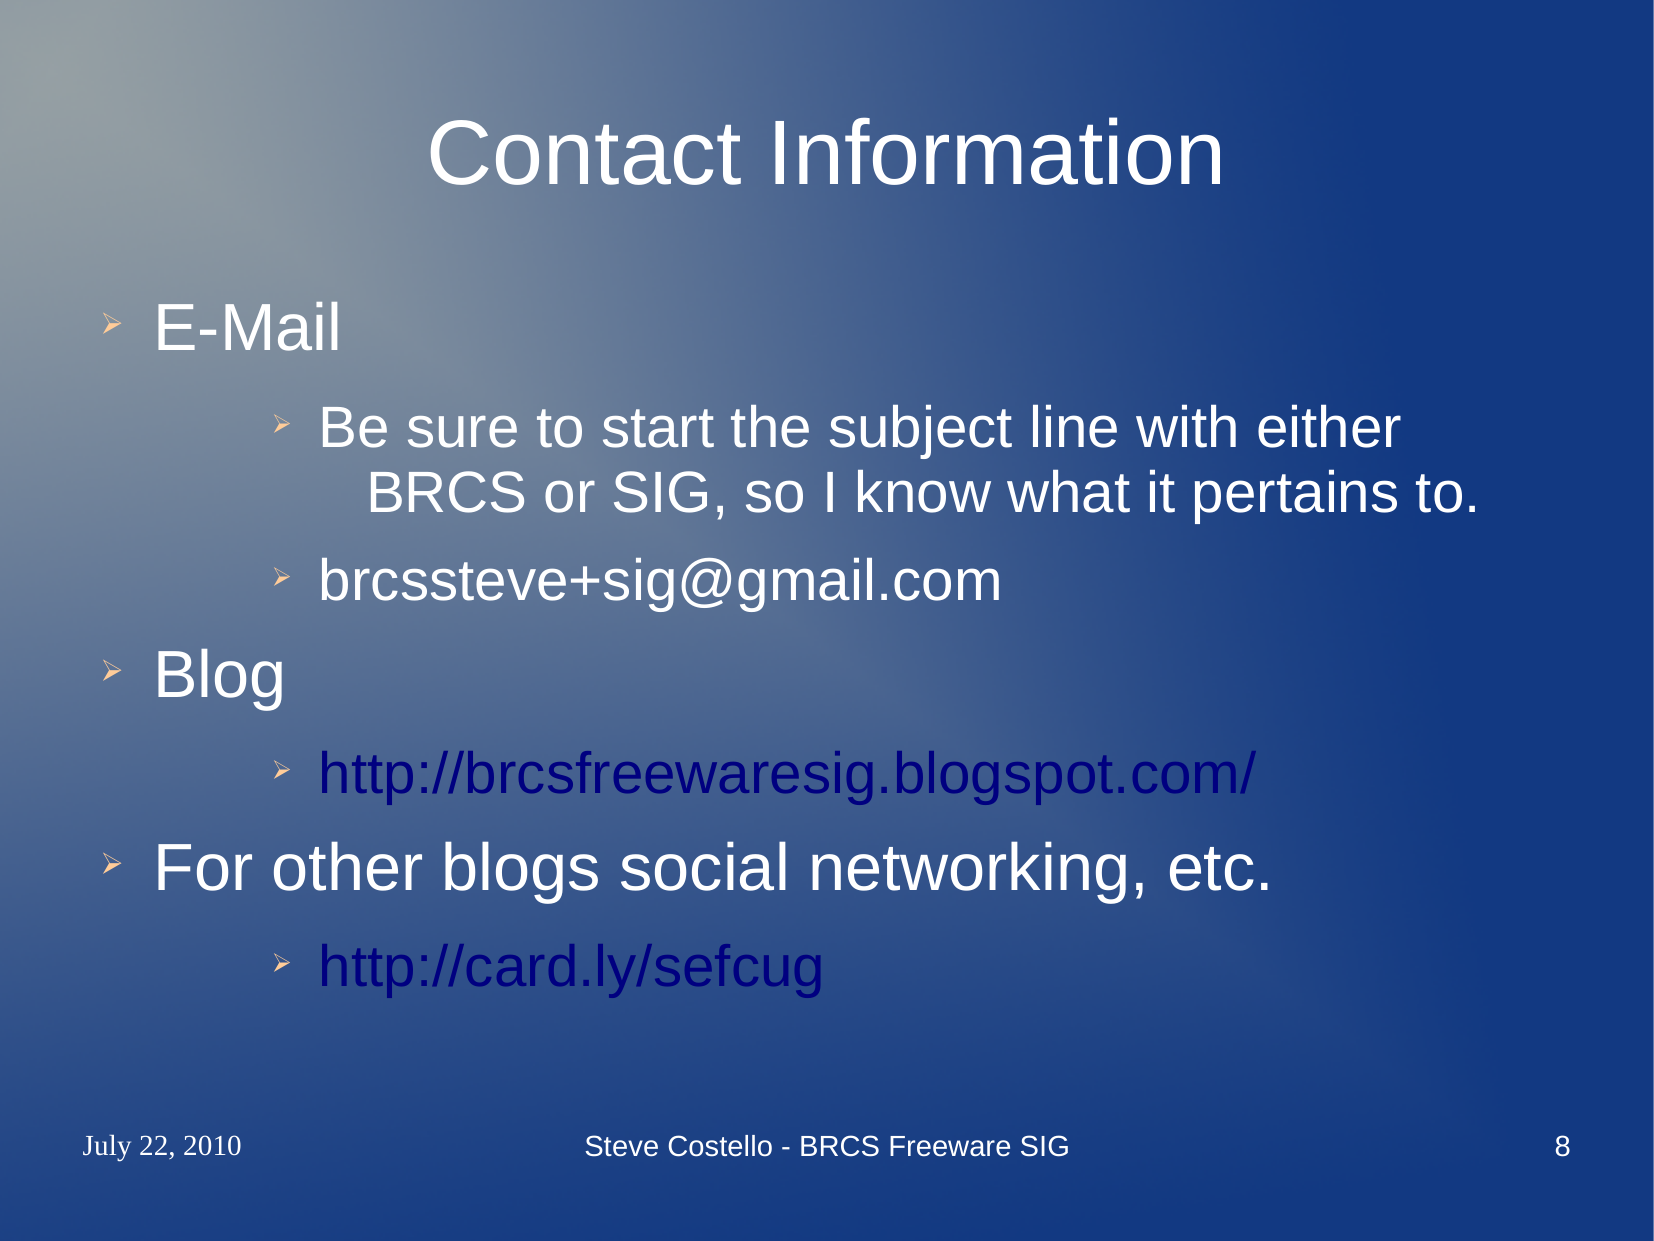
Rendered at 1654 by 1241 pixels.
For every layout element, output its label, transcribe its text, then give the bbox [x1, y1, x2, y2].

title Contact Information [82, 49, 1571, 257]
picture [0, 0, 1654, 1241]
list E-Mail Be sure to start the subject line with either BRCS or SIG, so I know what it pertains to. brcssteve+sig@gmail.com Blog http://brcsfreewaresig.blogspot.com/ For other blogs social networking, etc. http://card.ly/sefcug [82, 290, 1571, 1109]
